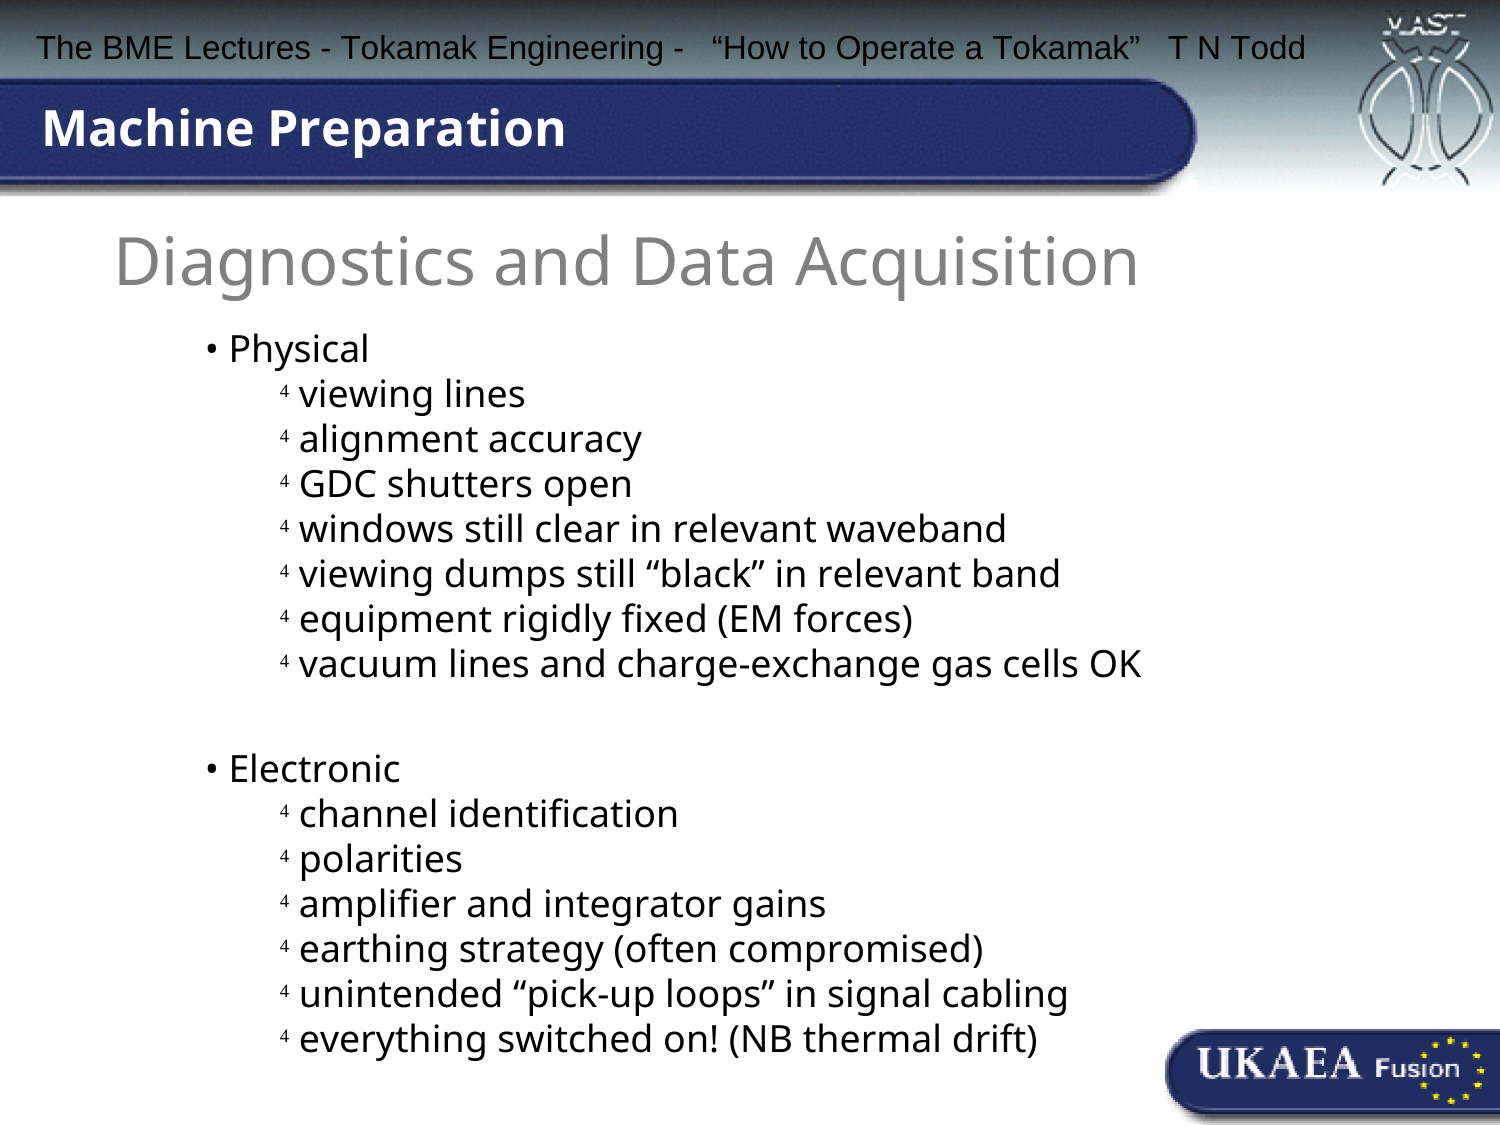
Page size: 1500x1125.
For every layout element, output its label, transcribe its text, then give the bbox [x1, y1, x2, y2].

picture [0, 0, 1500, 202]
text_box The BME Lectures - Tokamak Engineering - “How to Operate a Tokamak” T N Todd [0, 18, 1323, 60]
text_box Machine Preparation [26, 88, 582, 164]
picture [1165, 1029, 1500, 1125]
text_box Diagnostics and Data Acquisition [98, 210, 1158, 307]
text_box Physical viewing lines alignment accuracy GDC shutters open windows still clear in relevant waveband viewing dumps still “black” in relevant band equipment rigidly fixed (EM forces) vacuum lines and charge-exchange gas cells OK Electronic channel identification polarities amplifier and integrator gains earthing strategy (often compromised) unintended “pick-up loops” in signal cabling everything switched on! (NB thermal drift) [190, 317, 1226, 1069]
